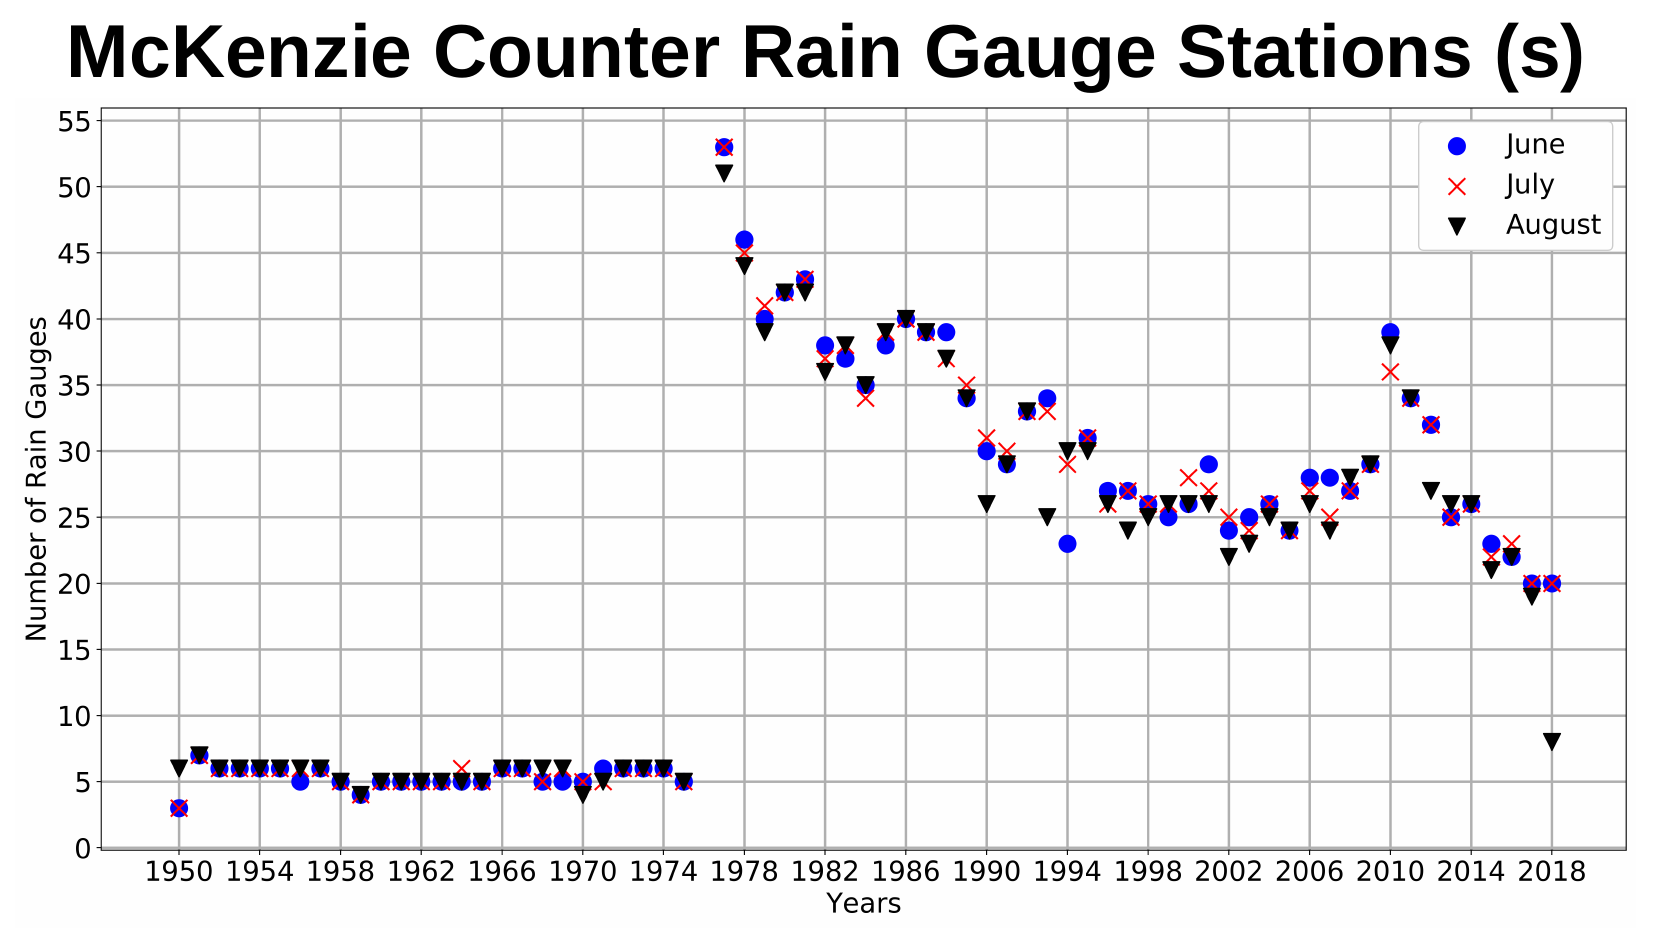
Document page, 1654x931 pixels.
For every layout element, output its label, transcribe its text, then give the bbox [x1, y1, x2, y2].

picture [15, 98, 1636, 928]
title McKenzie Counter Rain Gauge Stations (s) [0, 0, 1654, 106]
